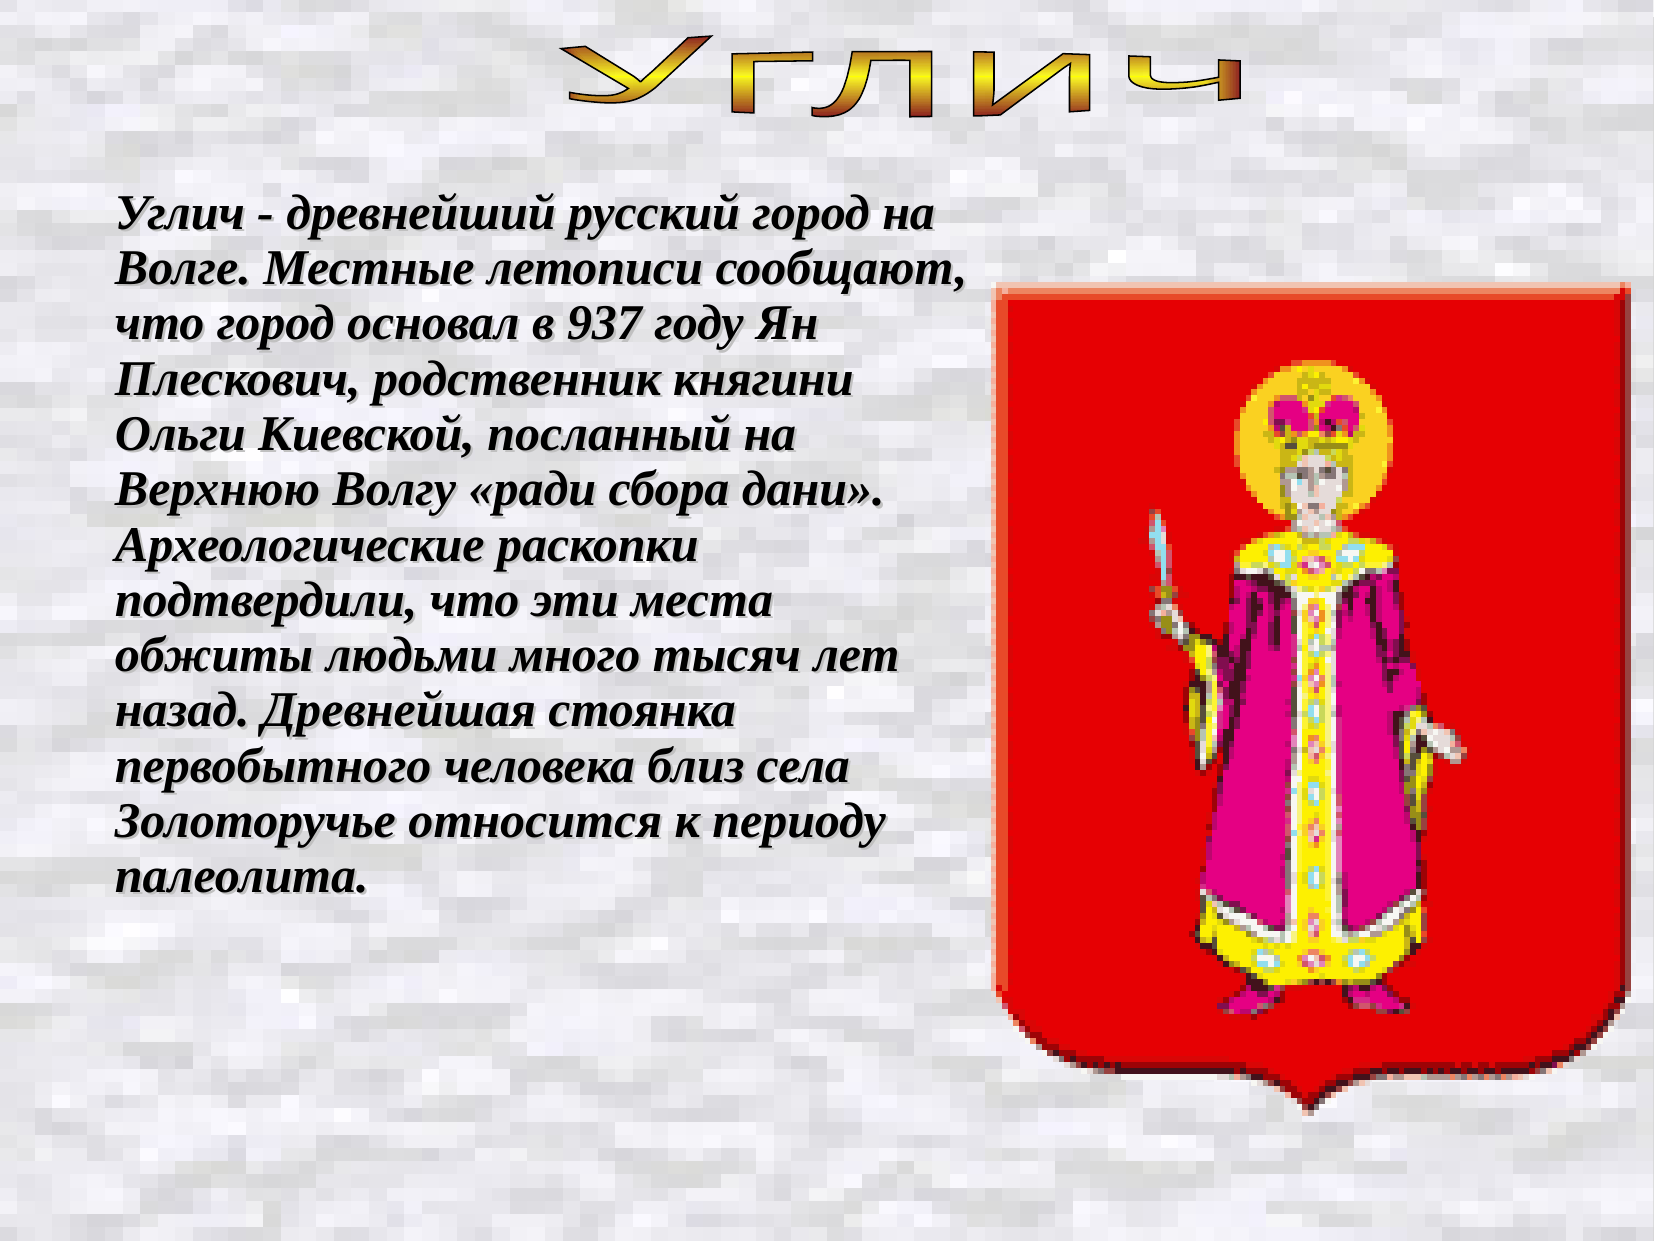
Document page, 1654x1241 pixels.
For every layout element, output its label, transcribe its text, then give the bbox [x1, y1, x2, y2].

picture [0, 0, 1654, 1241]
text_box Углич [732, 52, 813, 113]
text_box Углич [973, 51, 1090, 116]
text_box Углич [561, 36, 712, 103]
text_box Углич [1128, 55, 1241, 101]
text_box Углич - древнейший русский город на Волге. Местные летописи сообщают, что город основал в 937 году Ян Плескович, родственник княгини Ольги Киевской, посланный на Верхнюю Волгу «ради сбора дани». Археологические раскопки подтвердили, что эти места обжиты людьми много тысяч лет назад. Древнейшая стоянка первобытного человека близ села Золоторучье относится к периоду палеолита. [100, 177, 987, 998]
text_box Углич [812, 51, 932, 117]
